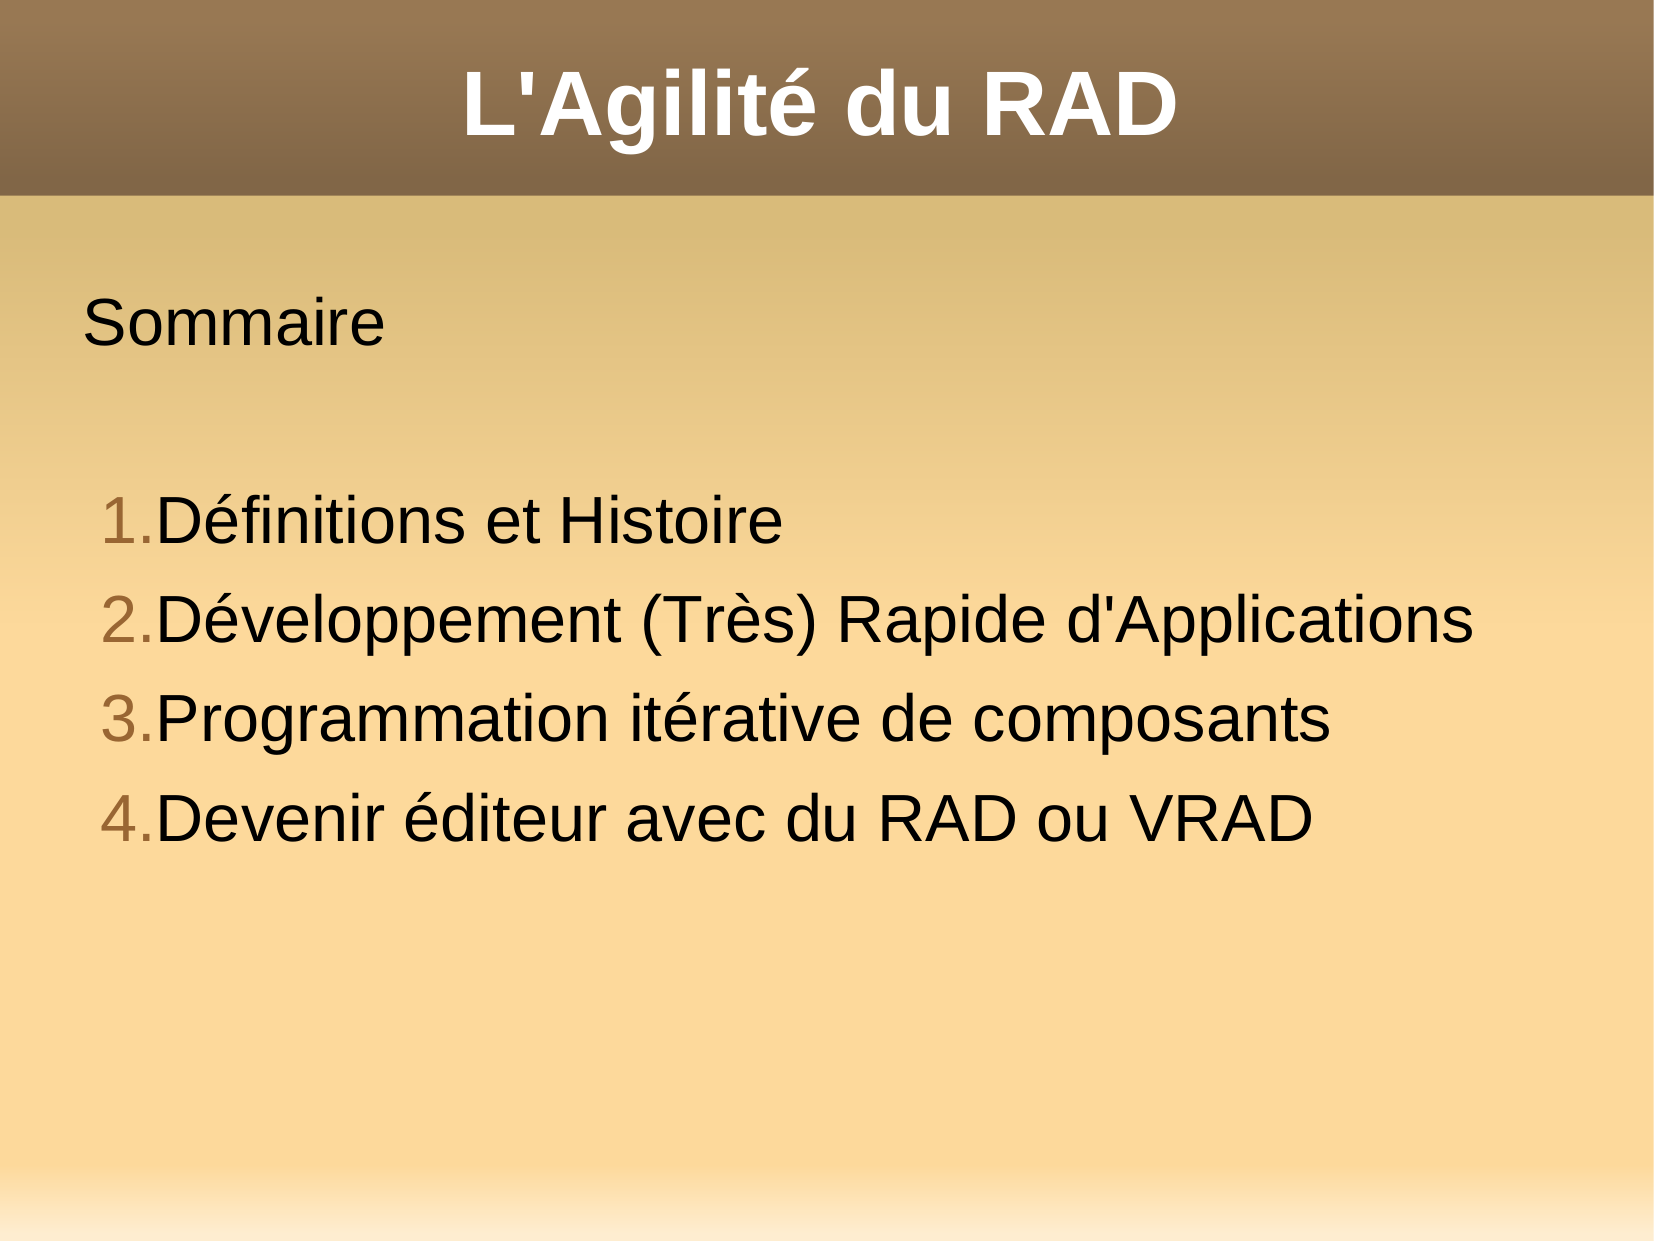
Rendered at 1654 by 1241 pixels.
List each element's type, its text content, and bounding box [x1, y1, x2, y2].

picture [0, 0, 1654, 1241]
list Sommaire Définitions et Histoire Développement (Très) Rapide d'Applications Programmation itérative de composants Devenir éditeur avec du RAD ou VRAD [82, 290, 1571, 1109]
title L'Agilité du RAD [76, 0, 1565, 208]
